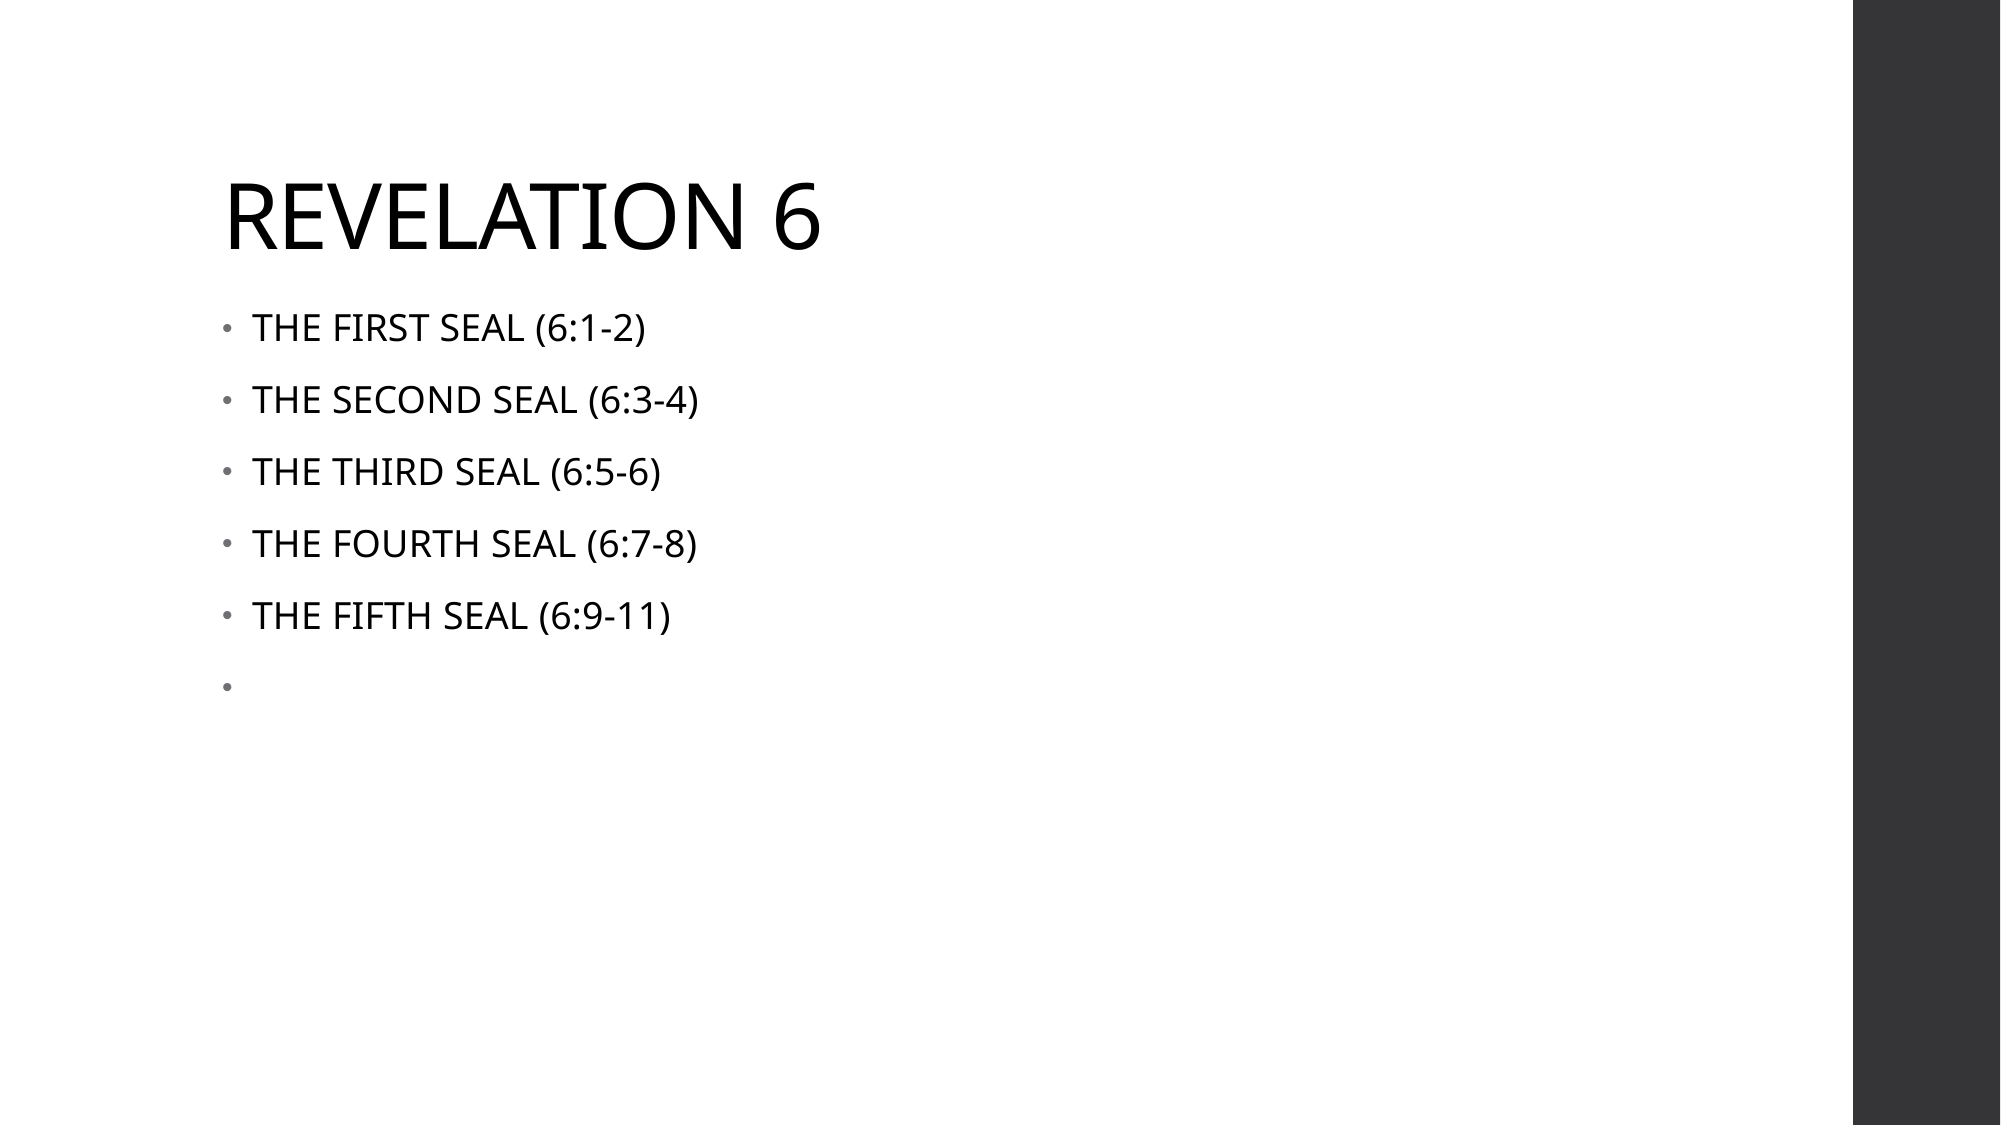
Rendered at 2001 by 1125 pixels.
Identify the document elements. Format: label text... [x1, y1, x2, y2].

list THE FIRST SEAL (6:1-2) THE SECOND SEAL (6:3-4) THE THIRD SEAL (6:5-6) THE FOURTH SEAL (6:7-8) THE FIFTH SEAL (6:9-11) [206, 299, 1617, 1014]
title REVELATION 6 [206, 60, 1797, 278]
